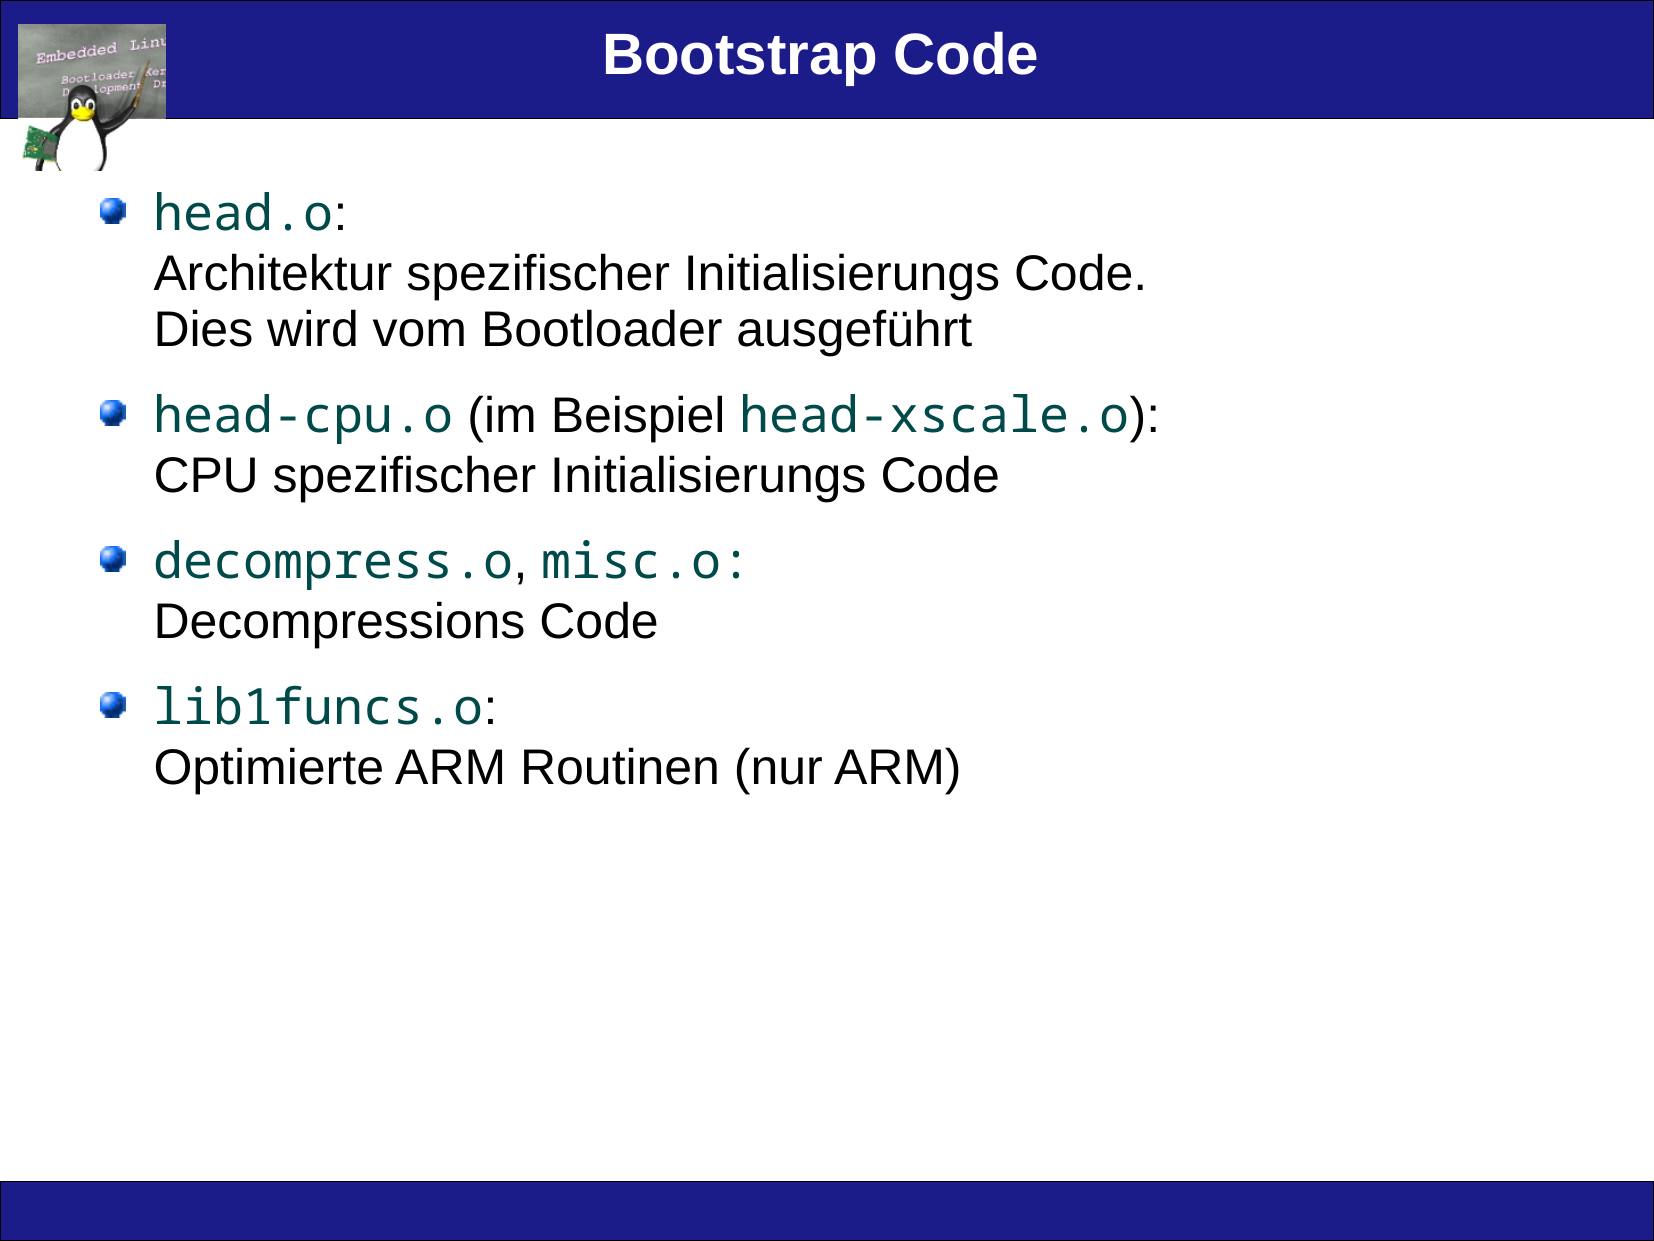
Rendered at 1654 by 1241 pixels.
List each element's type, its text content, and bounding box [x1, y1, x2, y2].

list head.o: Architektur spezifischer Initialisierungs Code. Dies wird vom Bootloader ausgeführt head-cpu.o (im Beispiel head-xscale.o): CPU spezifischer Initialisierungs Code decompress.o, misc.o: Decompressions Code lib1funcs.o: Optimierte ARM Routinen (nur ARM) [82, 177, 1571, 1123]
title Bootstrap Code [76, 19, 1565, 89]
picture [18, 24, 166, 171]
